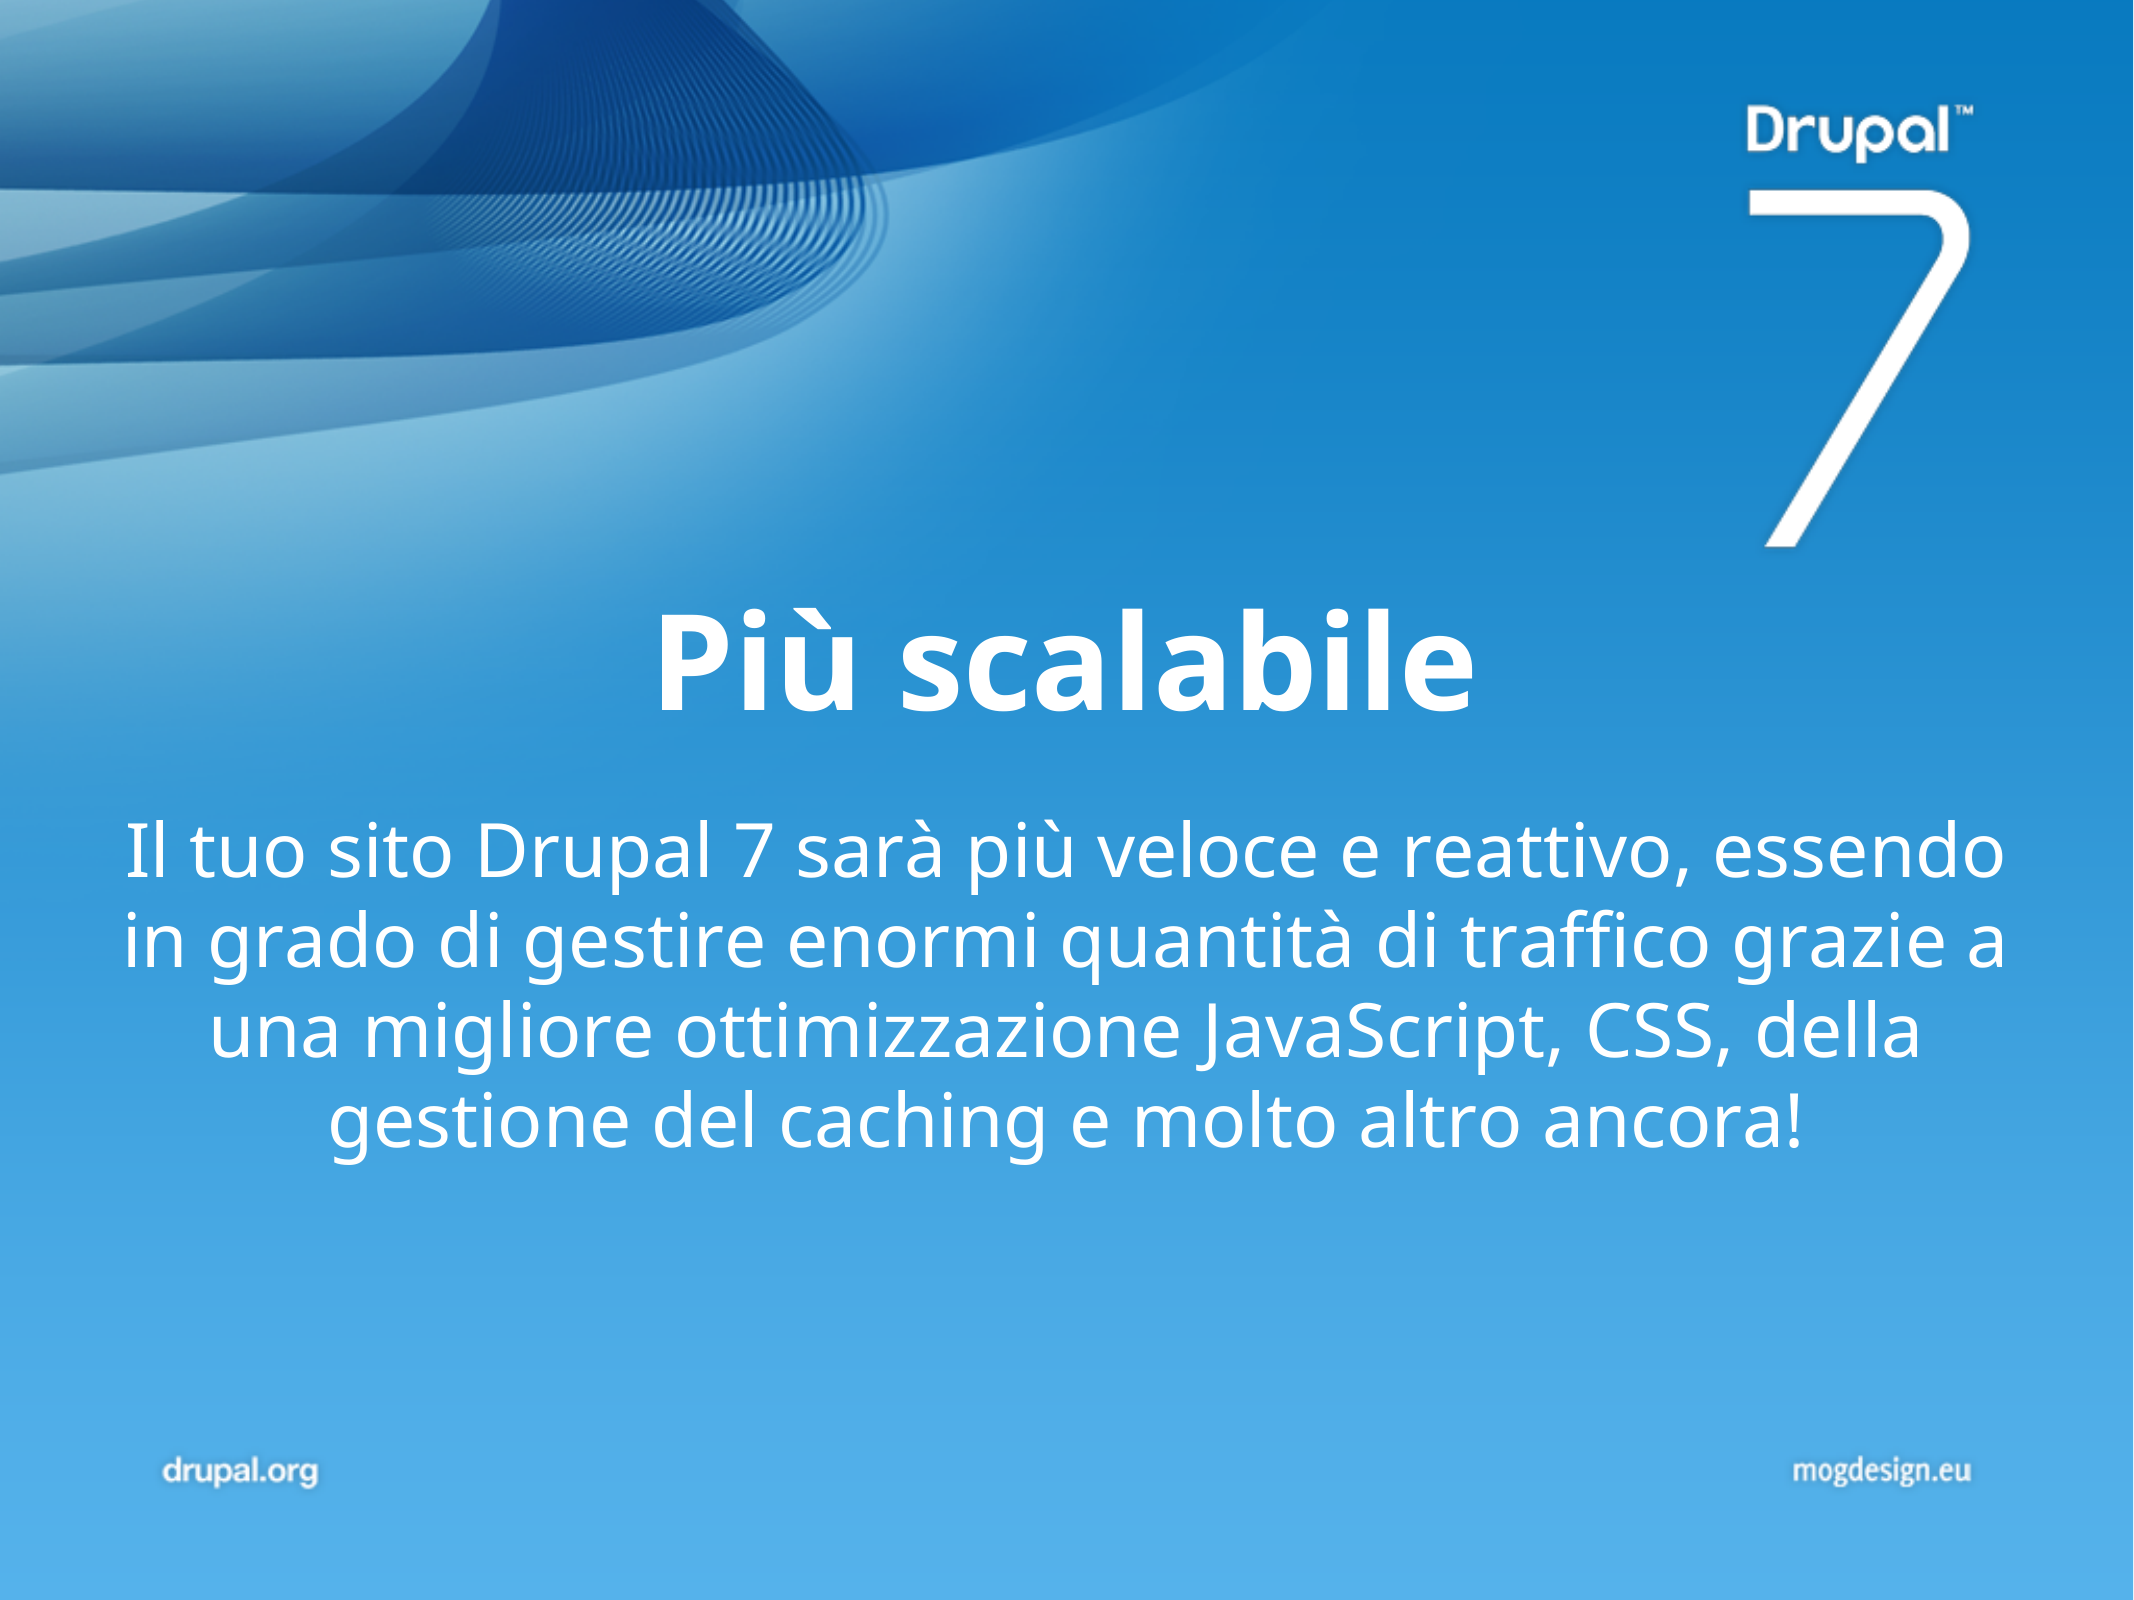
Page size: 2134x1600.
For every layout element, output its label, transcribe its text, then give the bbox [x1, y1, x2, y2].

picture [0, 0, 2134, 1600]
list Il tuo sito Drupal 7 sarà più veloce e reattivo, essendo in grado di gestire enormi quantità di traffico grazie a una migliore ottimizzazione JavaScript, CSS, della gestione del caching e molto altro ancora! [108, 793, 2026, 1600]
title Più scalabile [106, 137, 2023, 746]
